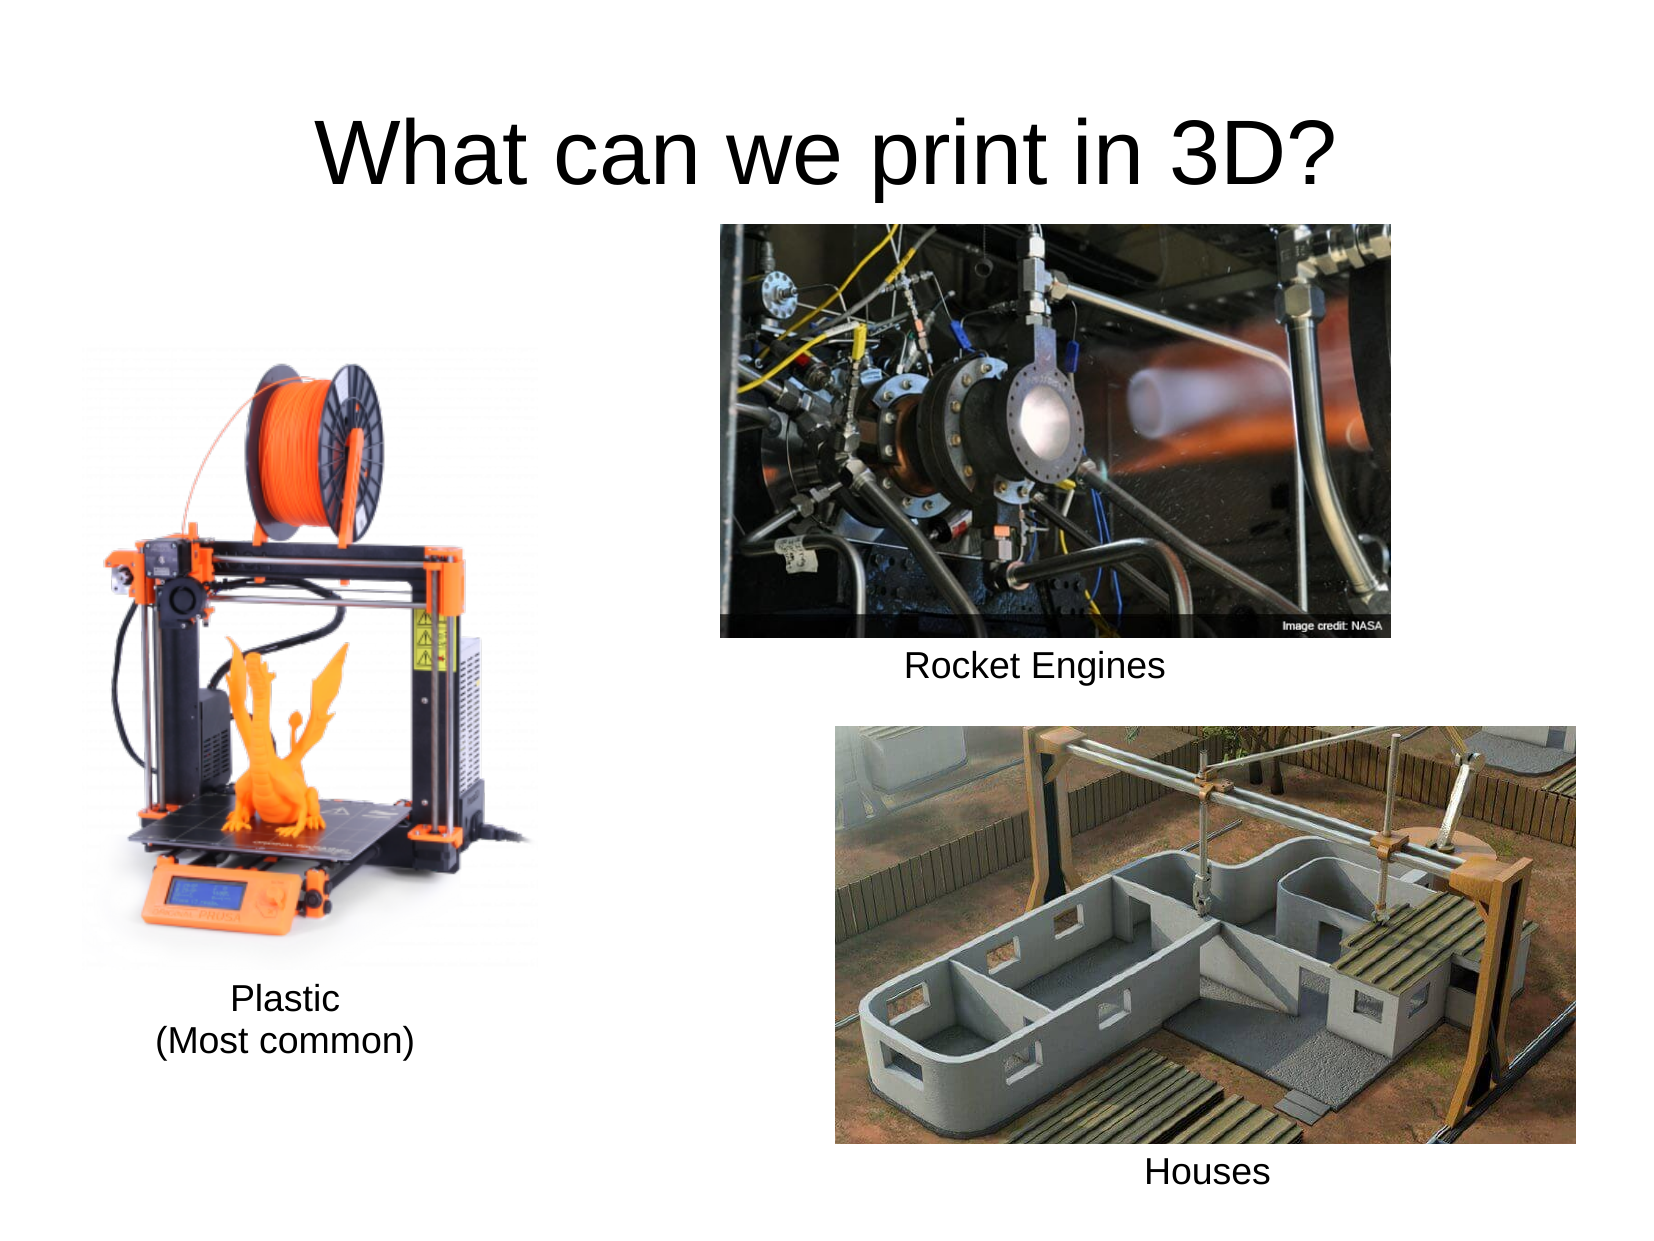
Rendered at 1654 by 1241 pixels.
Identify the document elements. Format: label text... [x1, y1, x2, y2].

text_box Houses [1020, 1143, 1396, 1201]
text_box Rocket Engines [840, 637, 1231, 695]
text_box Plastic (Most common) [120, 969, 451, 1069]
picture [82, 344, 538, 970]
title What can we print in 3D? [82, 49, 1571, 257]
picture [835, 726, 1576, 1144]
picture [720, 224, 1391, 638]
